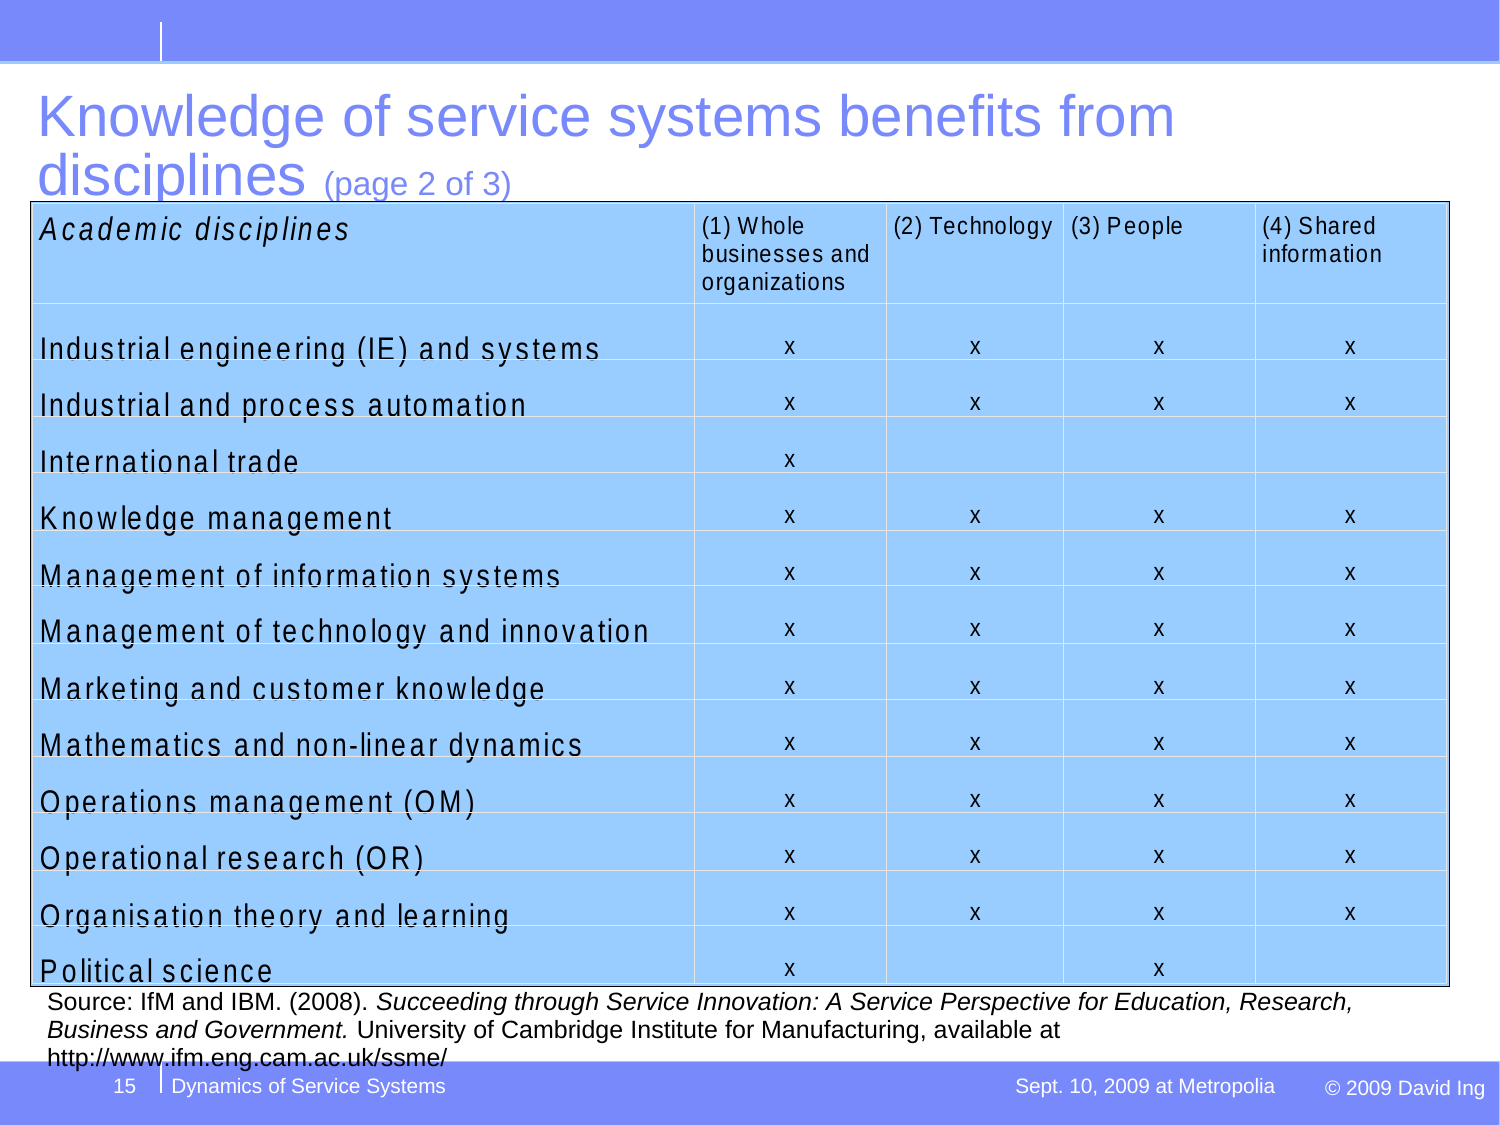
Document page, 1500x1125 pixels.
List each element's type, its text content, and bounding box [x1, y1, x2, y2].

chart [30, 201, 1450, 987]
title Knowledge of service systems benefits from disciplines (page 2 of 3) [37, 90, 1463, 205]
text_box Source: IfM and IBM. (2008). Succeeding through Service Innovation: A Service Perspective for Education, Research, Business and Government. University of Cambridge Institute for Manufacturing, available at http://www.ifm.eng.cam.ac.uk/ssme/ [32, 980, 1453, 1055]
